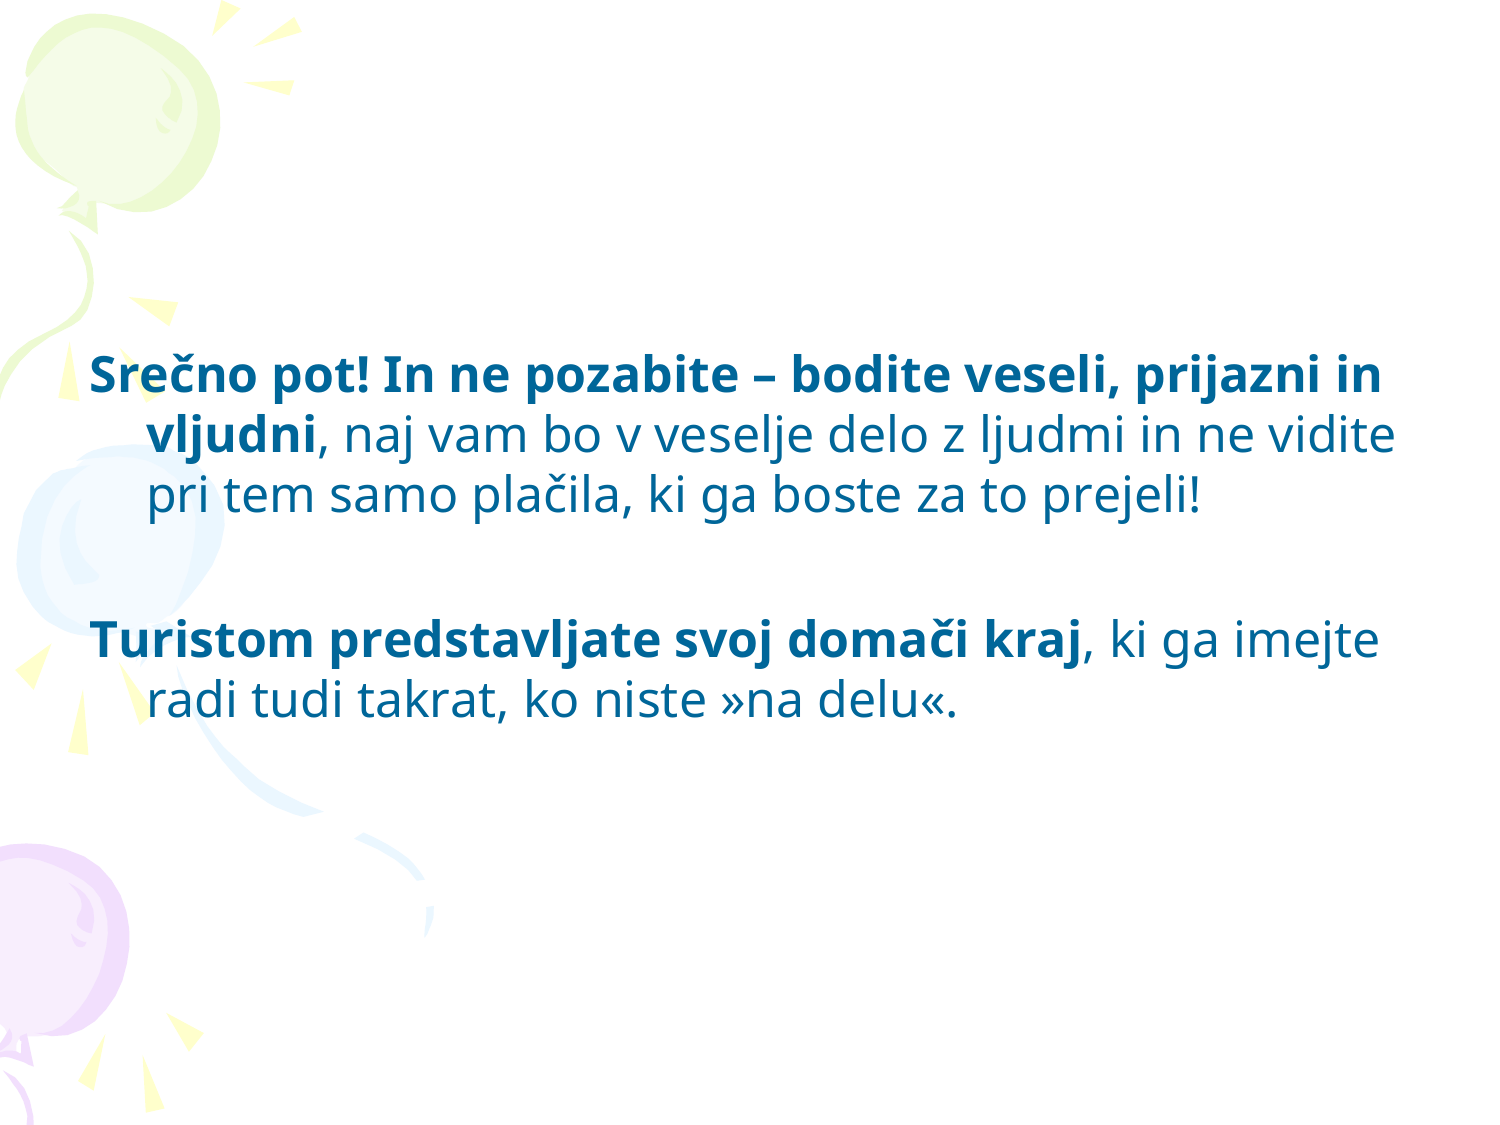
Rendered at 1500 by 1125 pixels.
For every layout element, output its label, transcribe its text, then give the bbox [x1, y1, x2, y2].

list Srečno pot! In ne pozabite – bodite veseli, prijazni in vljudni, naj vam bo v veselje delo z ljudmi in ne vidite pri tem samo plačila, ki ga boste za to prejeli! Turistom predstavljate svoj domači kraj, ki ga imejte radi tudi takrat, ko niste »na delu«. [75, 262, 1426, 994]
